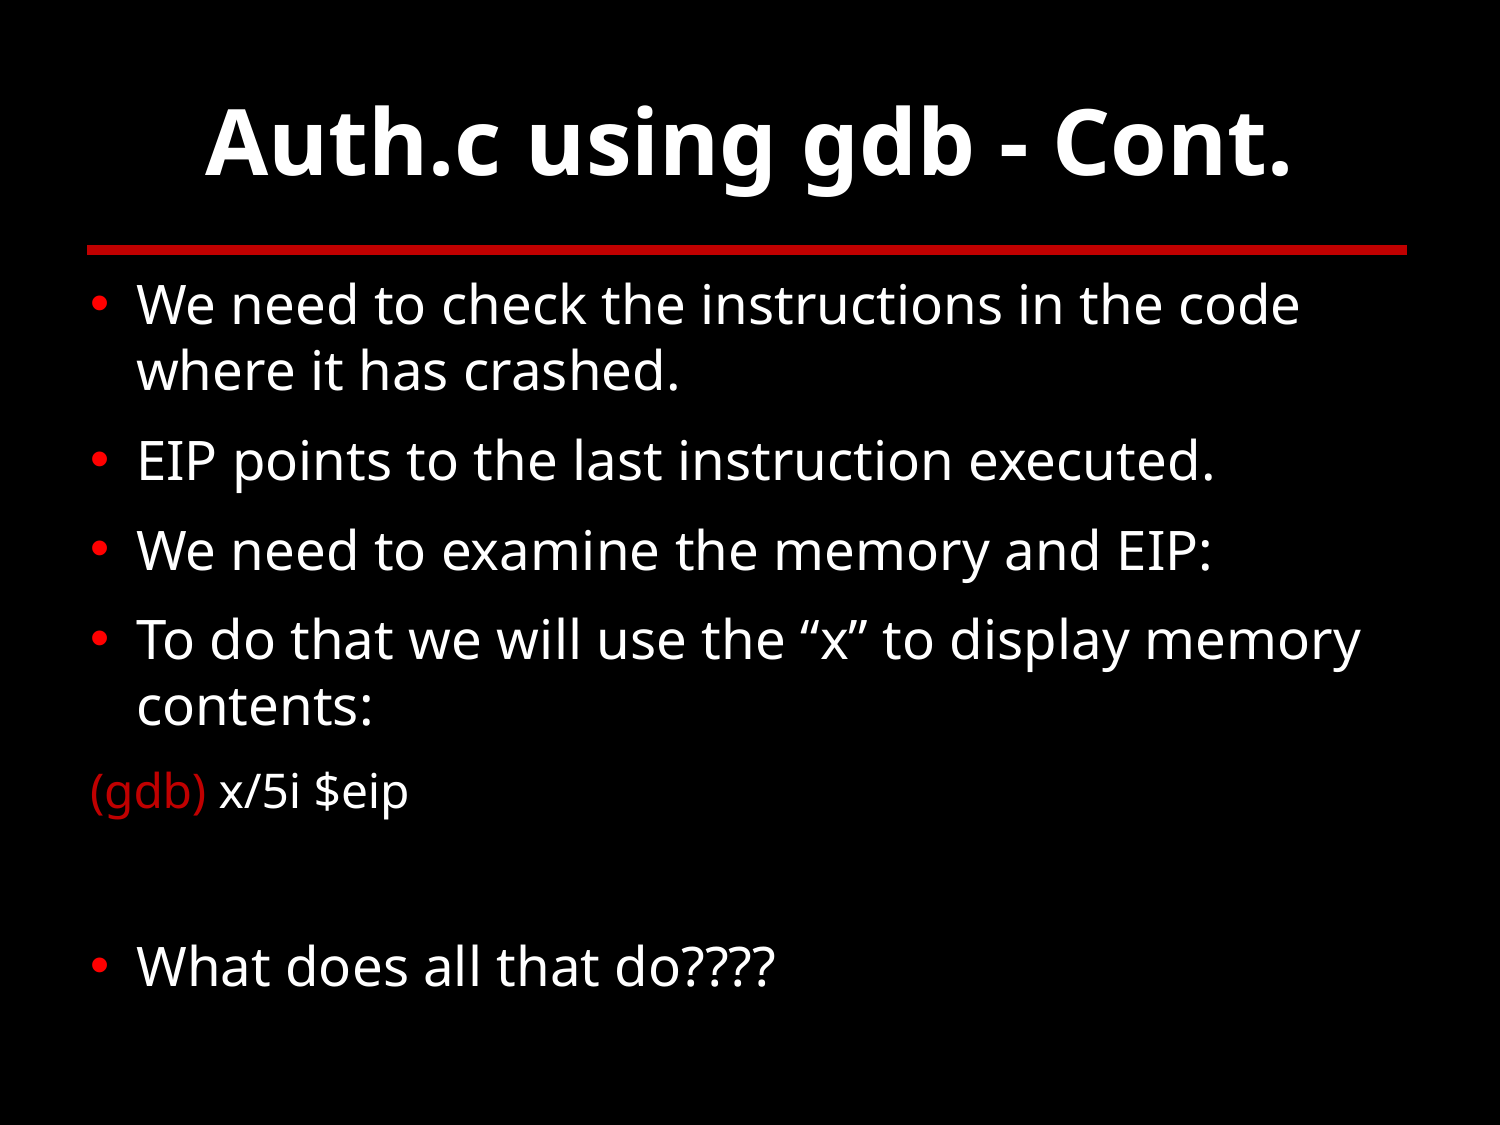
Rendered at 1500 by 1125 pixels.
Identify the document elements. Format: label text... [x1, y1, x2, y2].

list We need to check the instructions in the code where it has crashed. EIP points to the last instruction executed. We need to examine the memory and EIP: To do that we will use the “x” to display memory contents: (gdb) x/5i $eip What does all that do???? [75, 262, 1425, 1005]
title Auth.c using gdb - Cont. [75, 45, 1425, 233]
